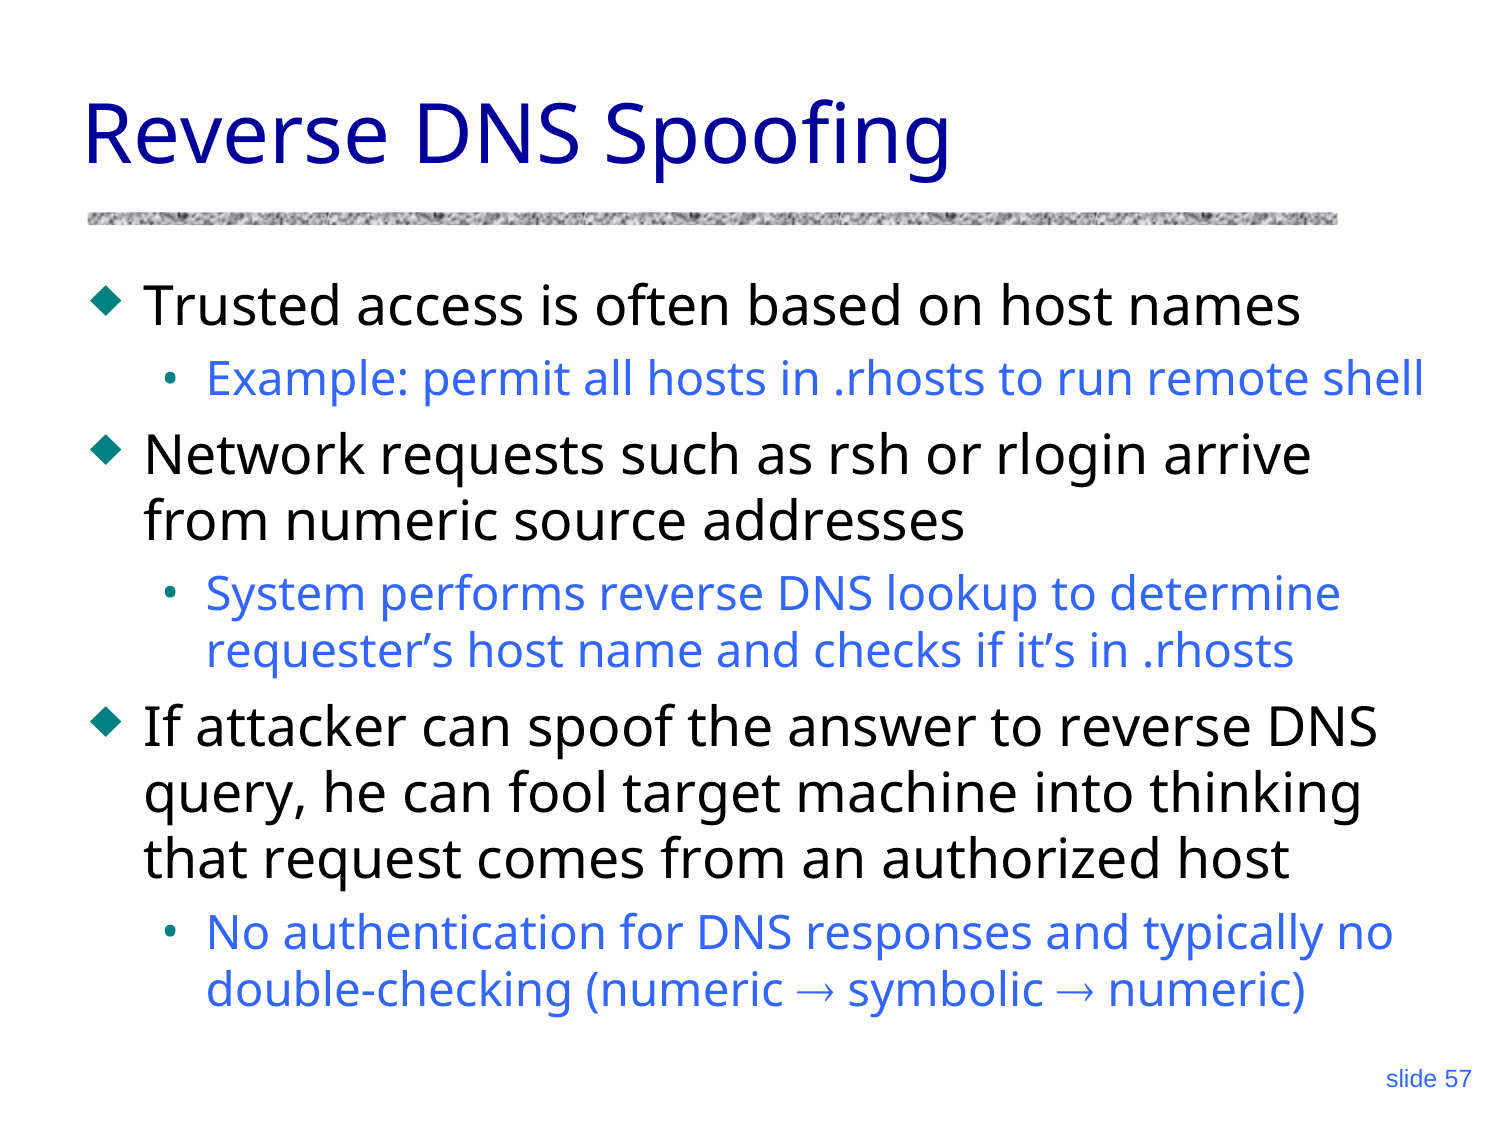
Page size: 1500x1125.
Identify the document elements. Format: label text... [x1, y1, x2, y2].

picture [87, 212, 1338, 226]
list Trusted access is often based on host names Example: permit all hosts in .rhosts to run remote shell Network requests such as rsh or rlogin arrive from numeric source addresses System performs reverse DNS lookup to determine requester’s host name and checks if it’s in .rhosts If attacker can spoof the answer to reverse DNS query, he can fool target machine into thinking that request comes from an authorized host No authentication for DNS responses and typically no double-checking (numeric  symbolic  numeric) [74, 262, 1450, 1088]
title Reverse DNS Spoofing [66, 37, 1342, 188]
text_box slide <number> [1174, 1025, 1488, 1101]
